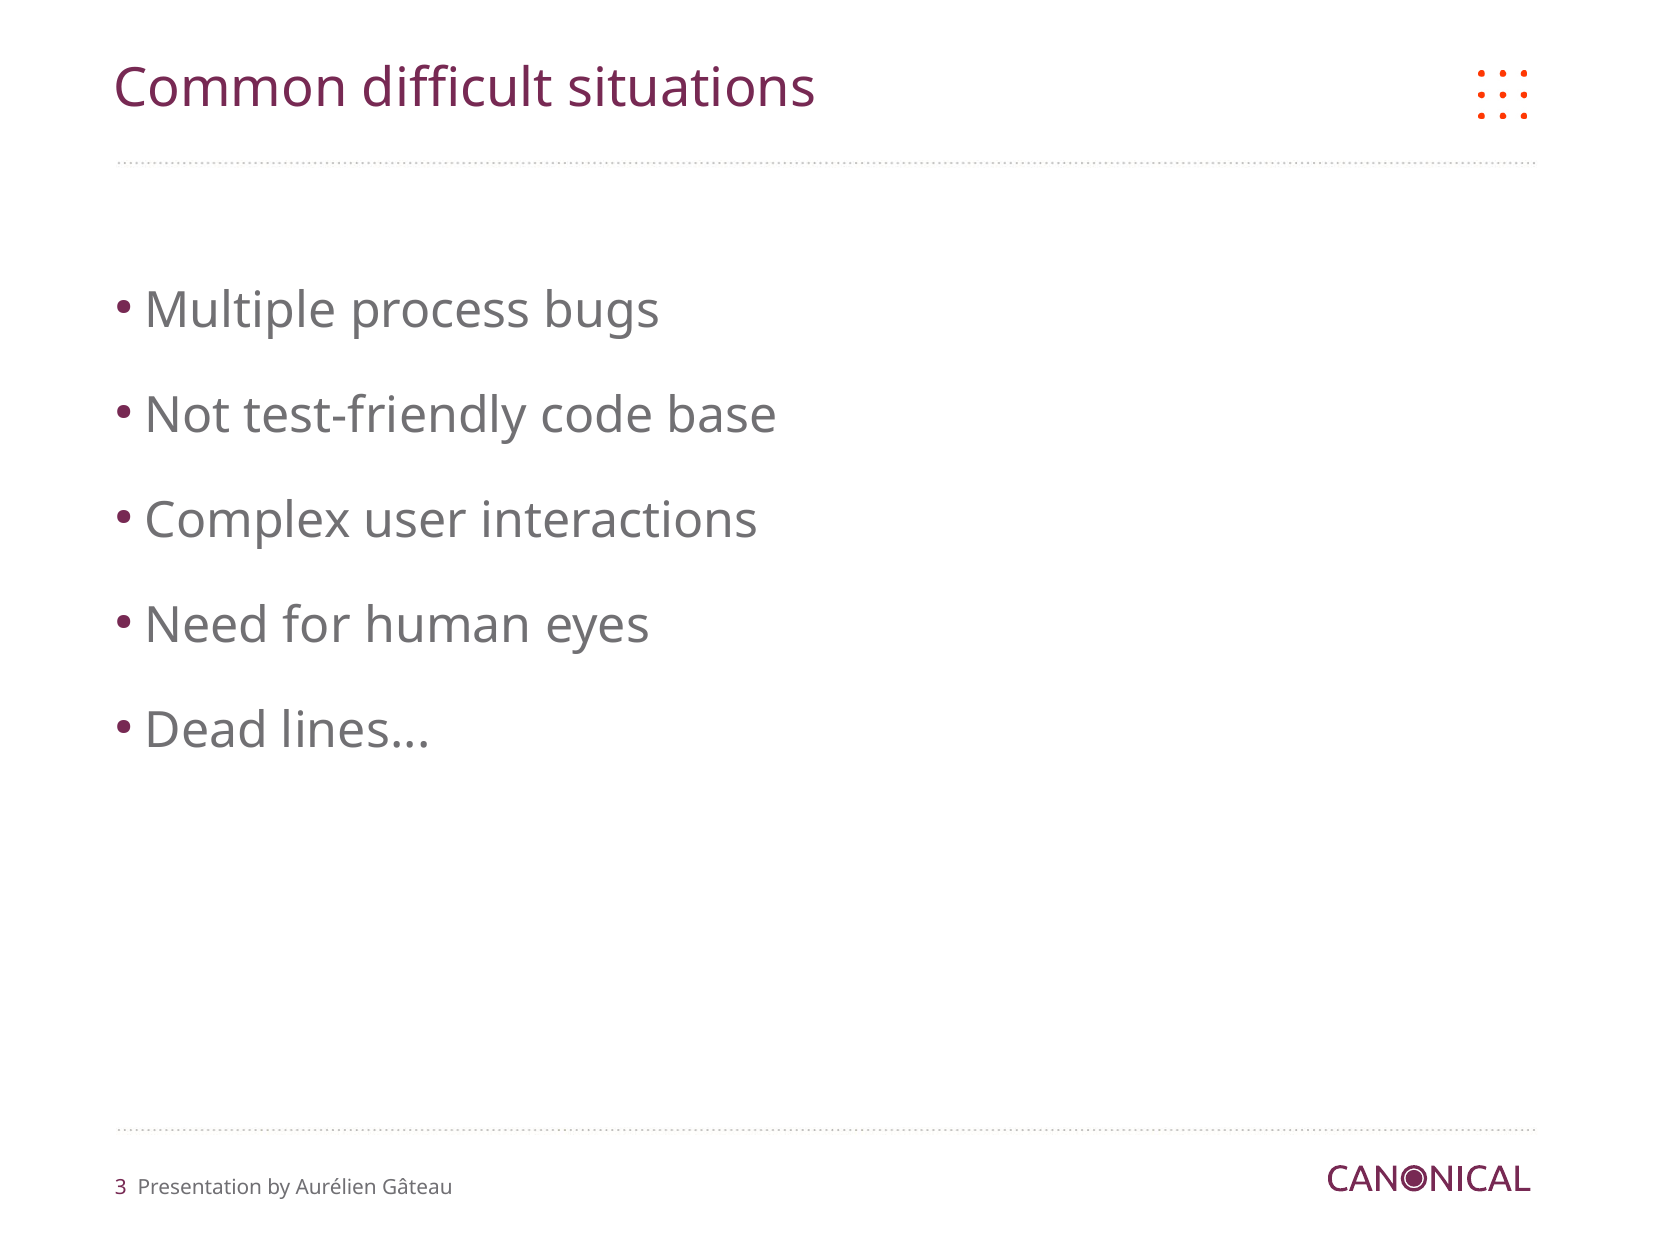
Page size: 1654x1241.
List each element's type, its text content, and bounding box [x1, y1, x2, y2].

title Common difficult situations [113, 55, 1382, 117]
picture [1478, 70, 1527, 119]
picture [116, 1128, 1539, 1135]
picture [116, 160, 1539, 168]
list Multiple process bugs Not test-friendly code base Complex user interactions Need for human eyes Dead lines... [115, 256, 1540, 1076]
